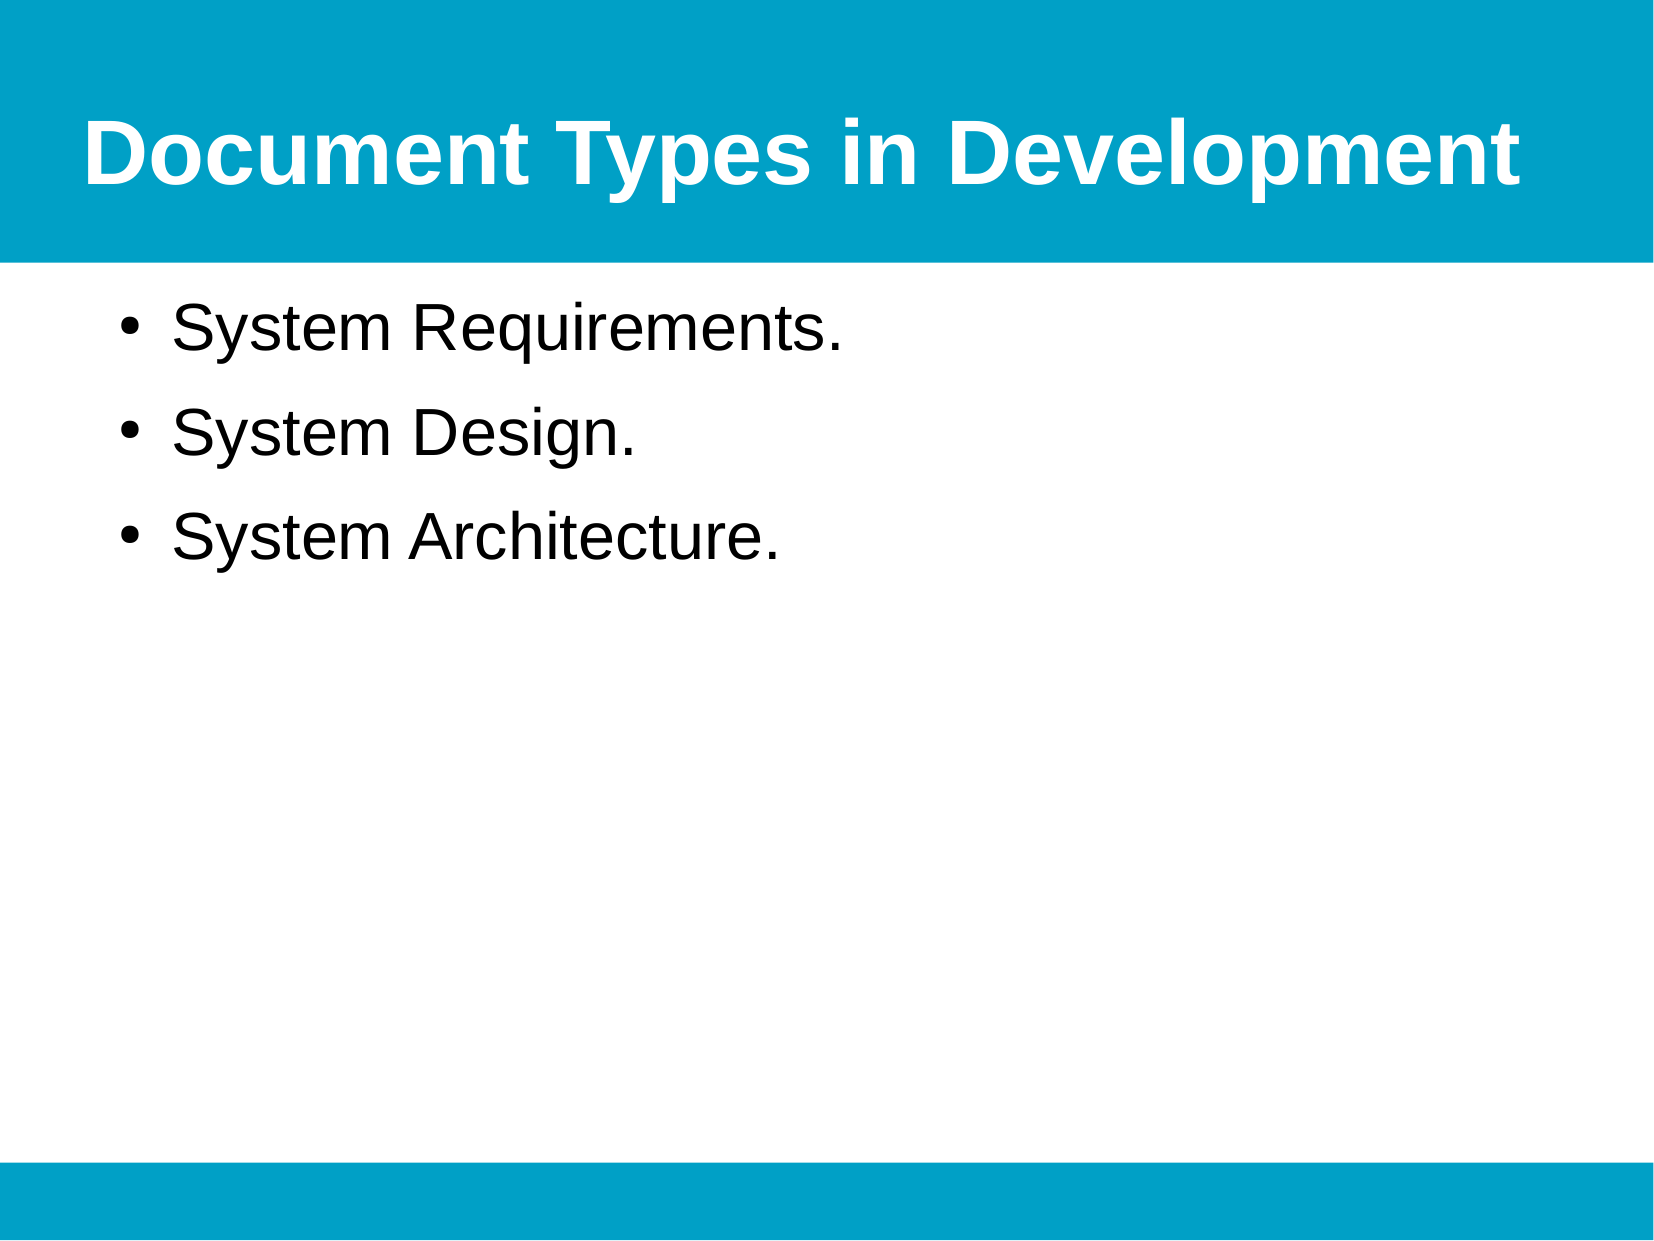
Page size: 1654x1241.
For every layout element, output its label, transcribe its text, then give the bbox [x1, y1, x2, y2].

list System Requirements. System Design. System Architecture. [82, 290, 1571, 1094]
title Document Types in Development [82, 56, 1571, 250]
